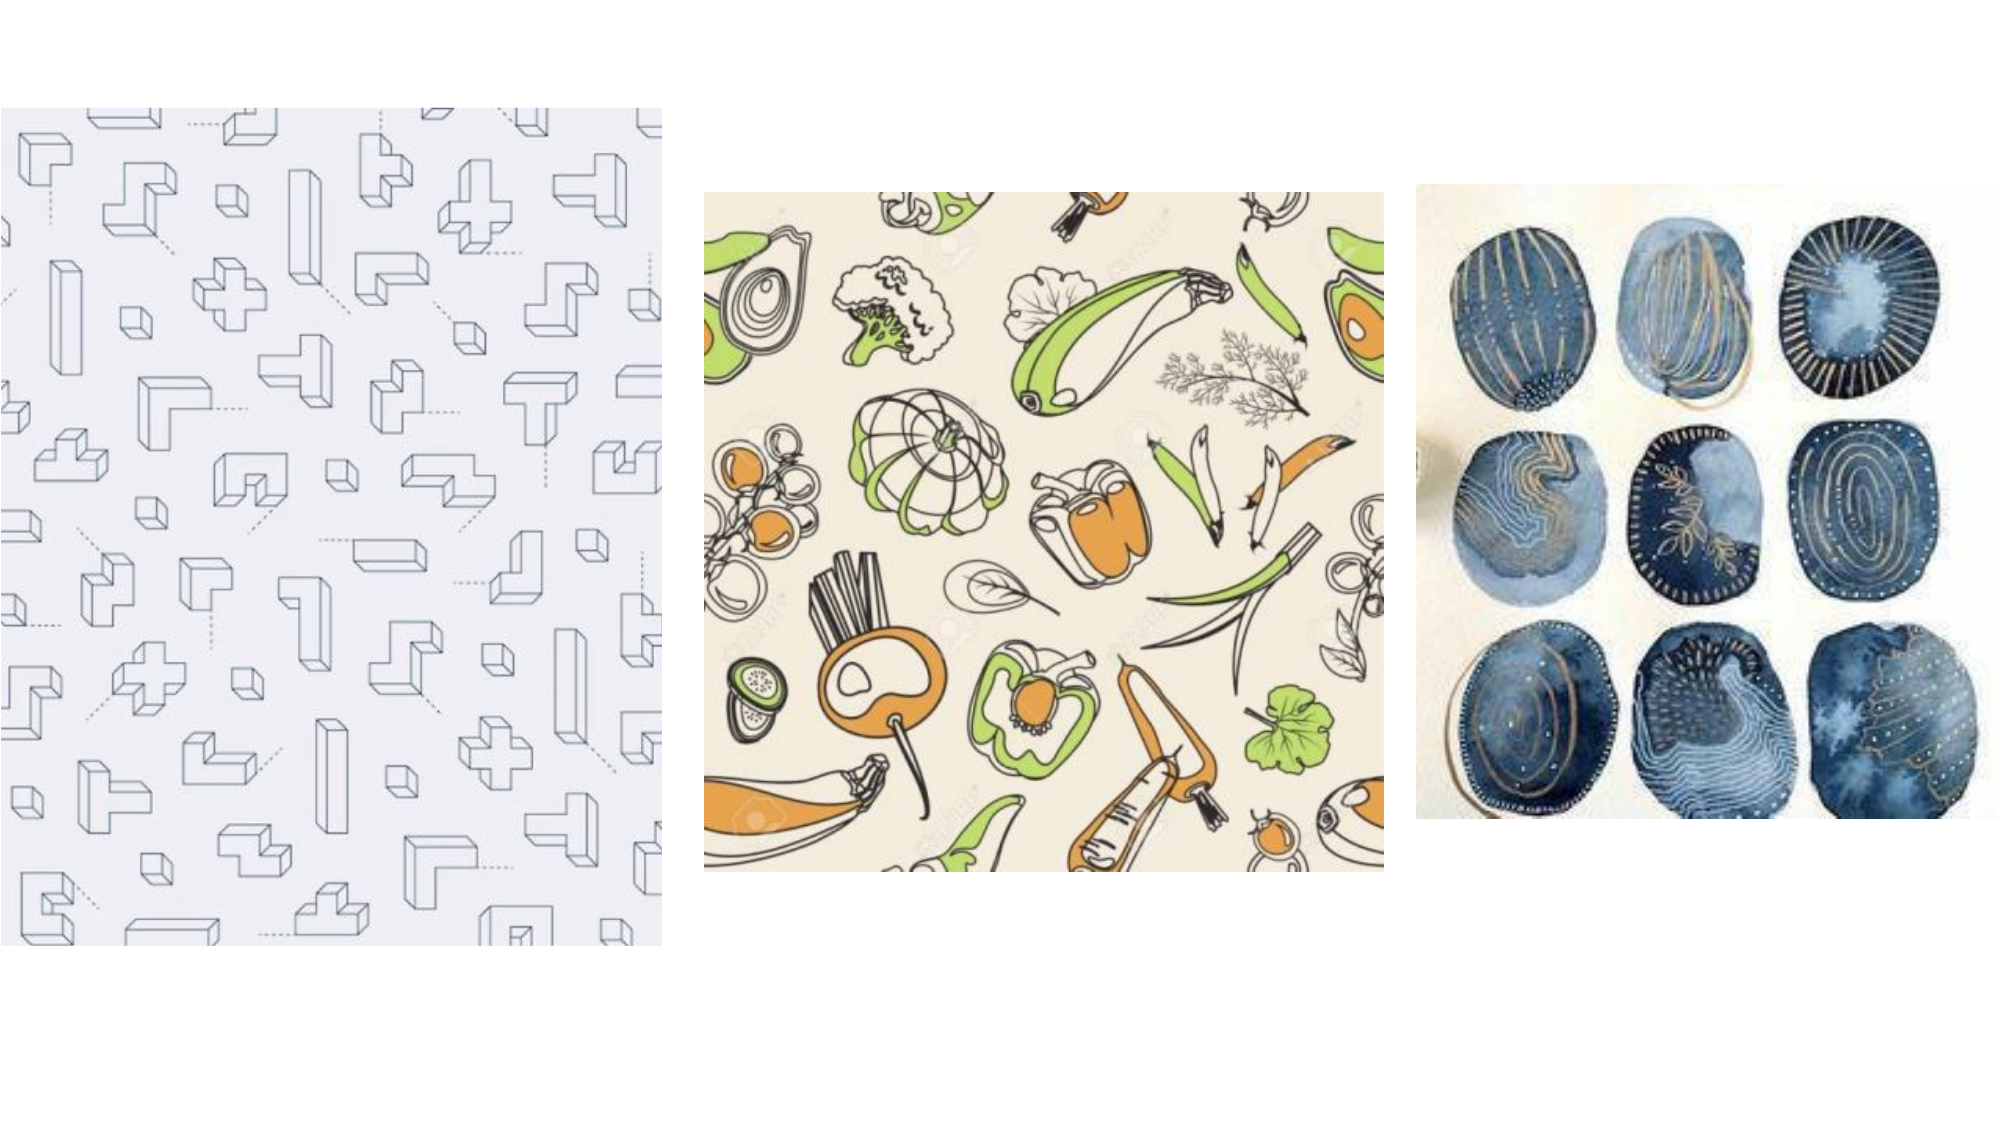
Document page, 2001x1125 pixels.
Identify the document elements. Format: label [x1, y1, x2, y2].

picture [0, 107, 662, 946]
picture [1416, 184, 2000, 819]
picture [704, 192, 1384, 872]
